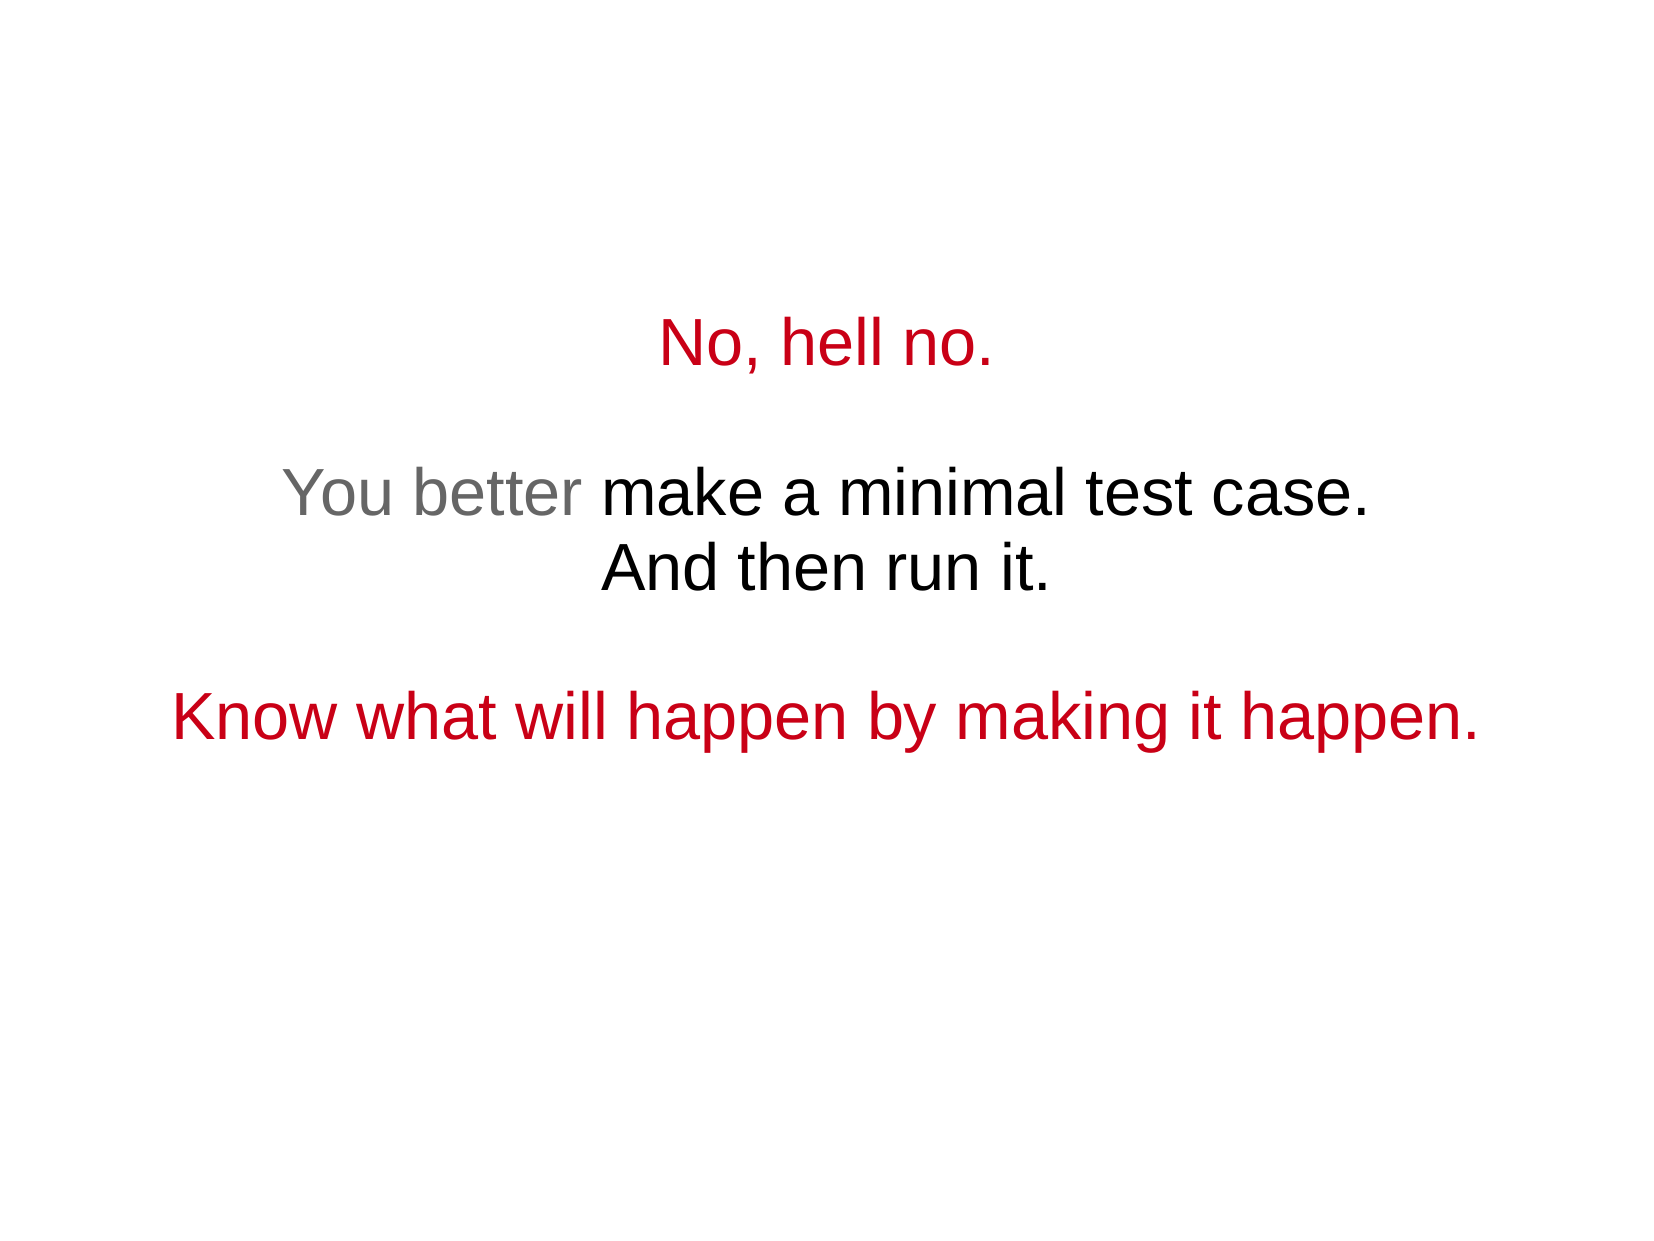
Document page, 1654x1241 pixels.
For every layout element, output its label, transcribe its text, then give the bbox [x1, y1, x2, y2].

subtitle No, hell no. You better make a minimal test case. And then run it. Know what will happen by making it happen. [82, 56, 1571, 1102]
